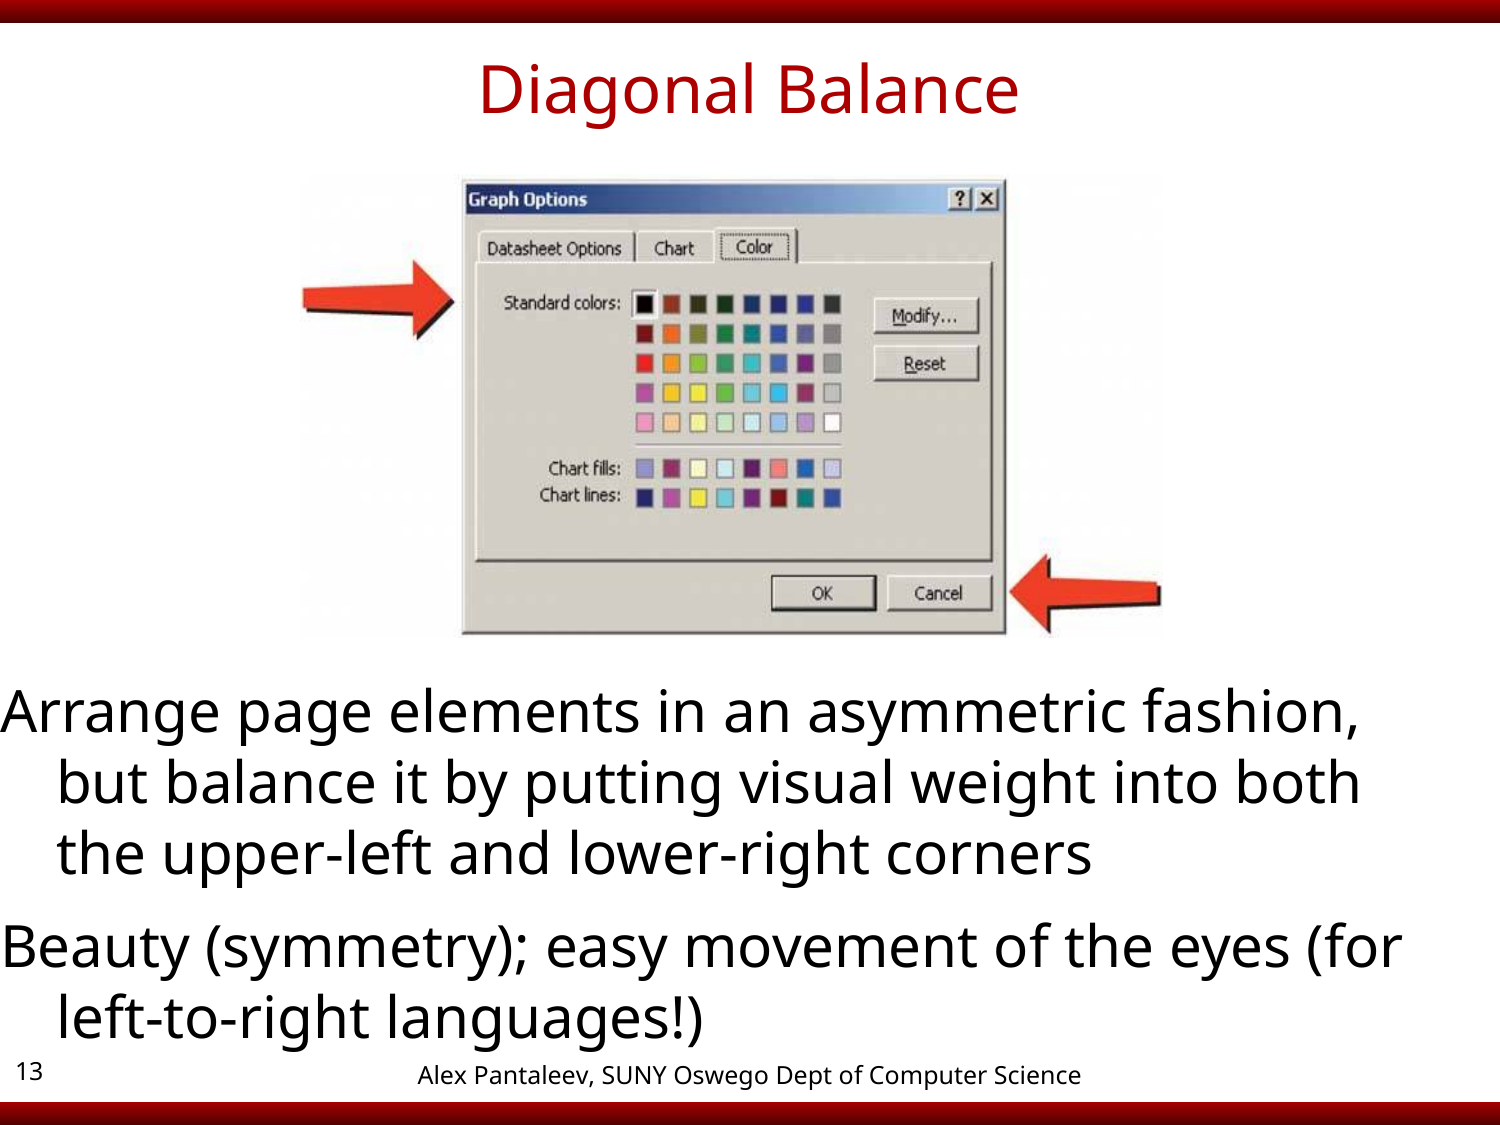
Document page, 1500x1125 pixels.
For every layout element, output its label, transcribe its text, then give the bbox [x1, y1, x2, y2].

picture [300, 174, 1163, 638]
list Arrange page elements in an asymmetric fashion, but balance it by putting visual weight into both the upper-left and lower-right corners Beauty (symmetry); easy movement of the eyes (for left-to-right languages!) [0, 675, 1463, 1063]
title Diagonal Balance [0, 24, 1500, 150]
